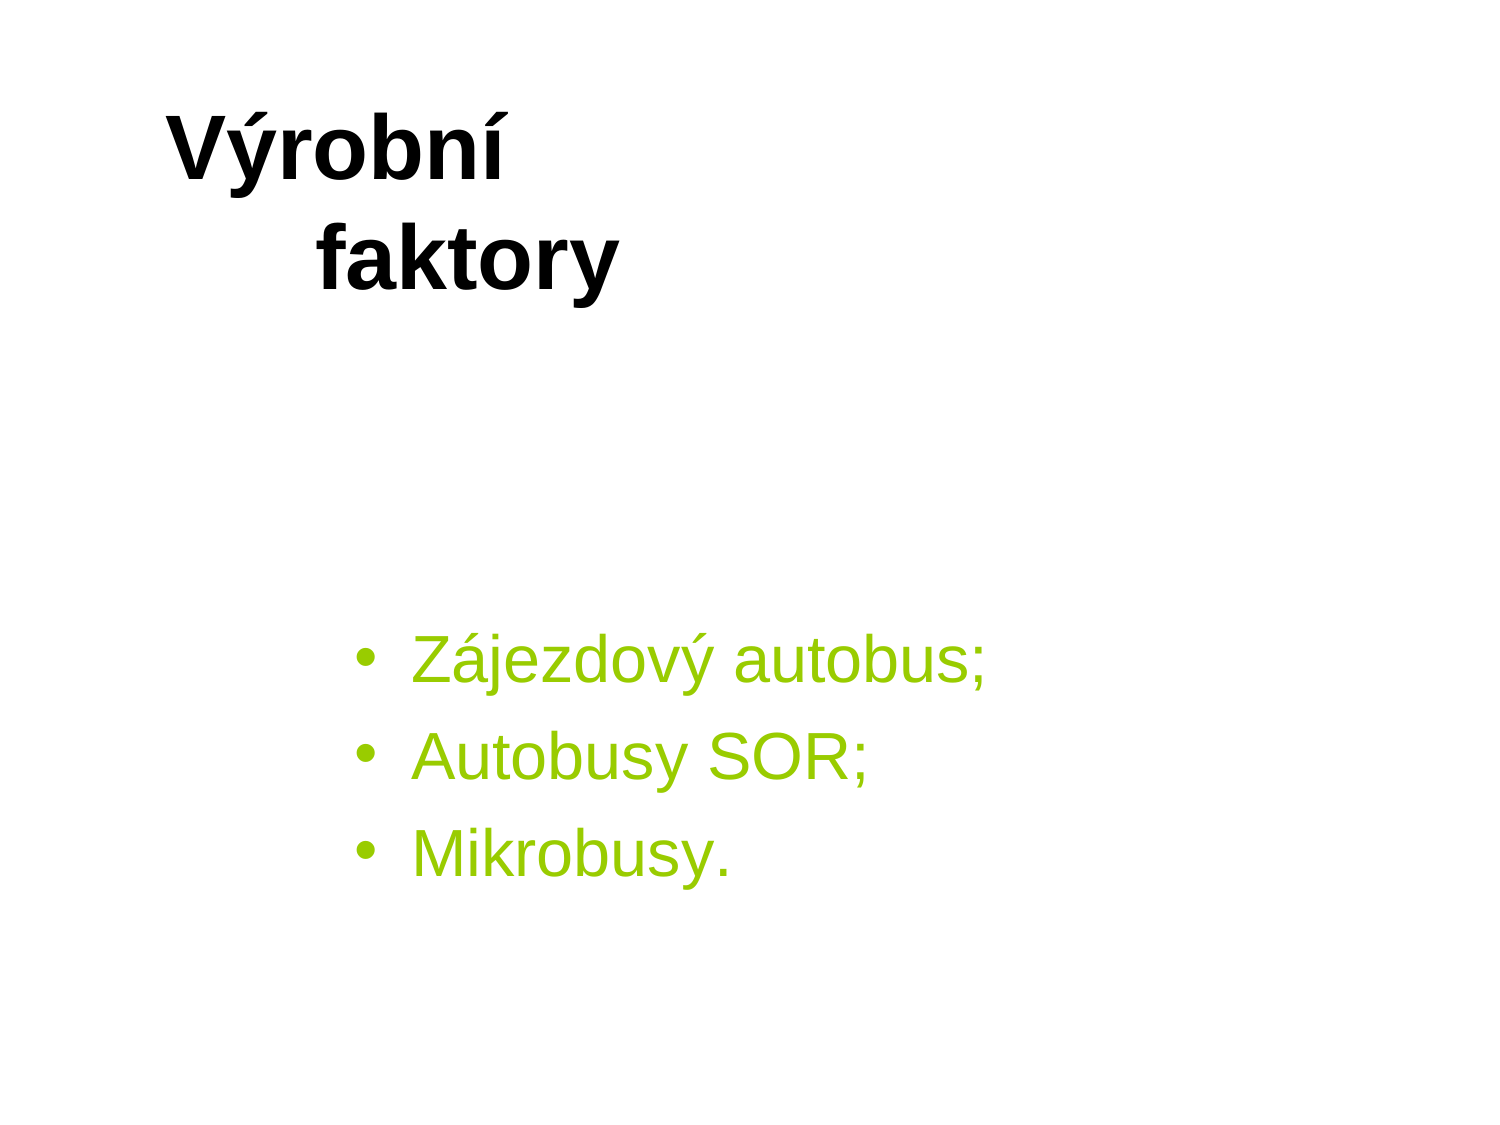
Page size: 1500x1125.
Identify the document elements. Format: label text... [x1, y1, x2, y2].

list Zájezdový autobus; Autobusy SOR; Mikrobusy. [339, 608, 1174, 994]
title Výrobní faktory [0, 66, 1128, 329]
